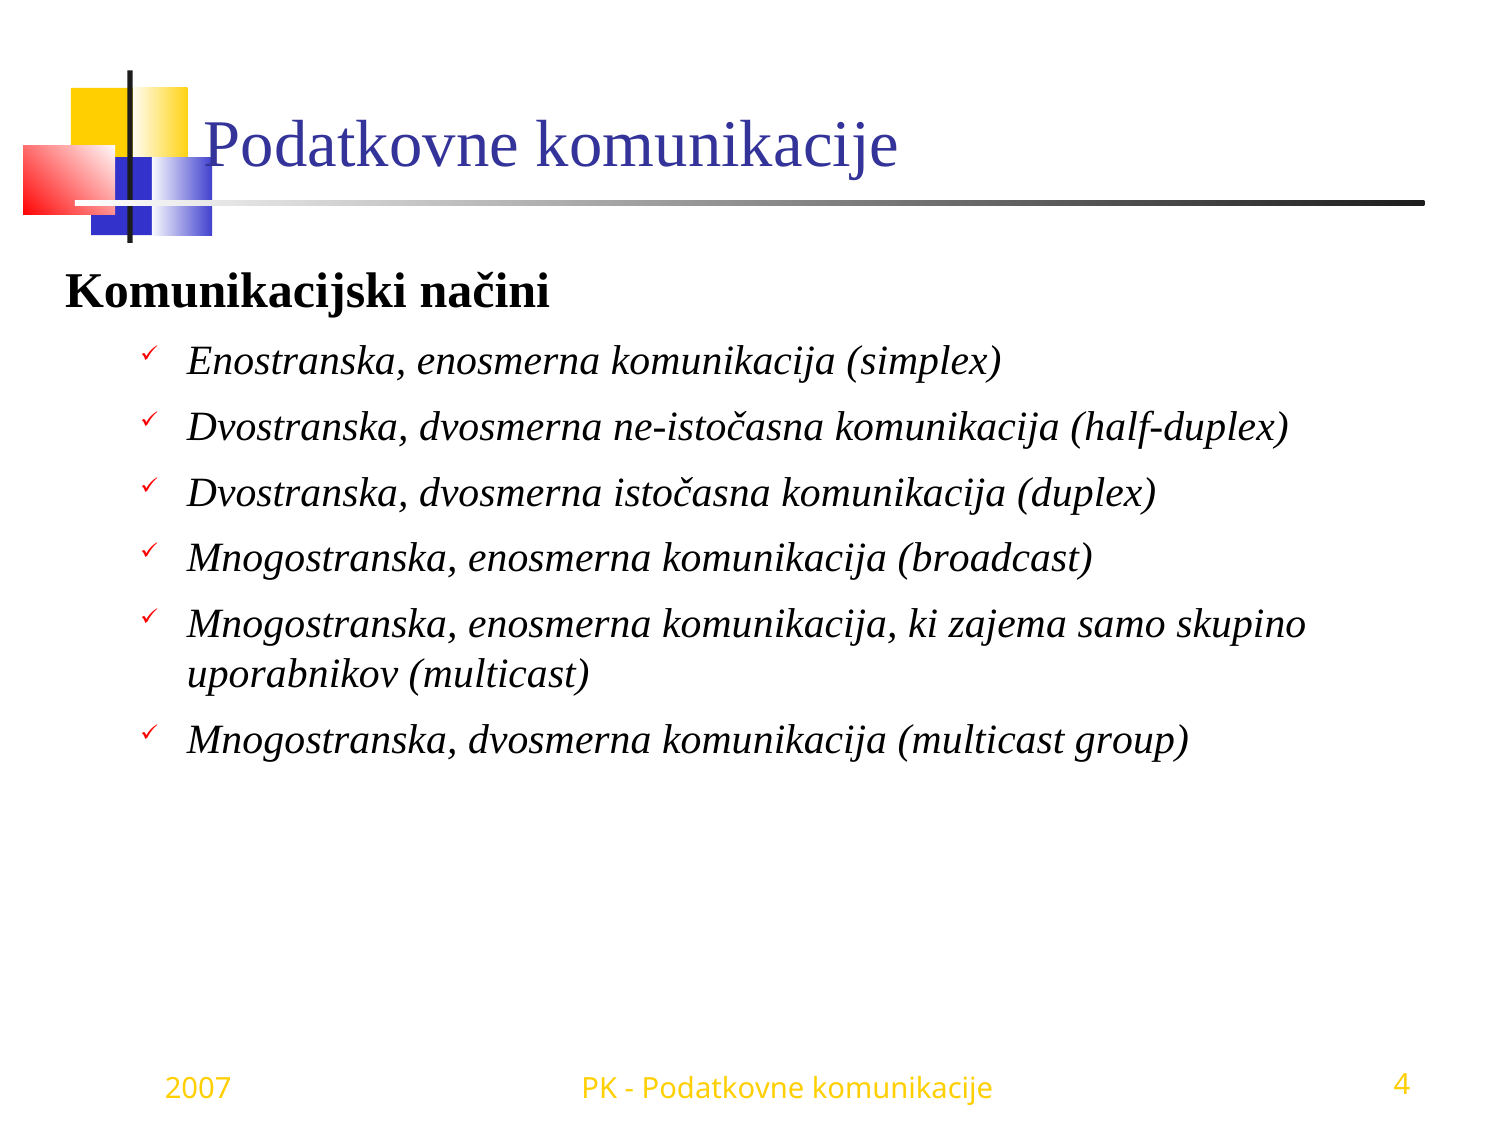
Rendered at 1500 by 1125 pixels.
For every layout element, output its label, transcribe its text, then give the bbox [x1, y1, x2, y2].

text_box <number> [1112, 1037, 1426, 1113]
text_box PK - Podatkovne komunikacije [549, 1037, 1026, 1113]
list Komunikacijski načini Enostranska, enosmerna komunikacija (simplex) Dvostranska, dvosmerna ne-istočasna komunikacija (half-duplex) Dvostranska, dvosmerna istočasna komunikacija (duplex) Mnogostranska, enosmerna komunikacija (broadcast) Mnogostranska, enosmerna komunikacija, ki zajema samo skupino uporabnikov (multicast) Mnogostranska, dvosmerna komunikacija (multicast group) [50, 249, 1469, 1007]
title Podatkovne komunikacije [188, 92, 1468, 188]
text_box 2007 [150, 1037, 463, 1113]
